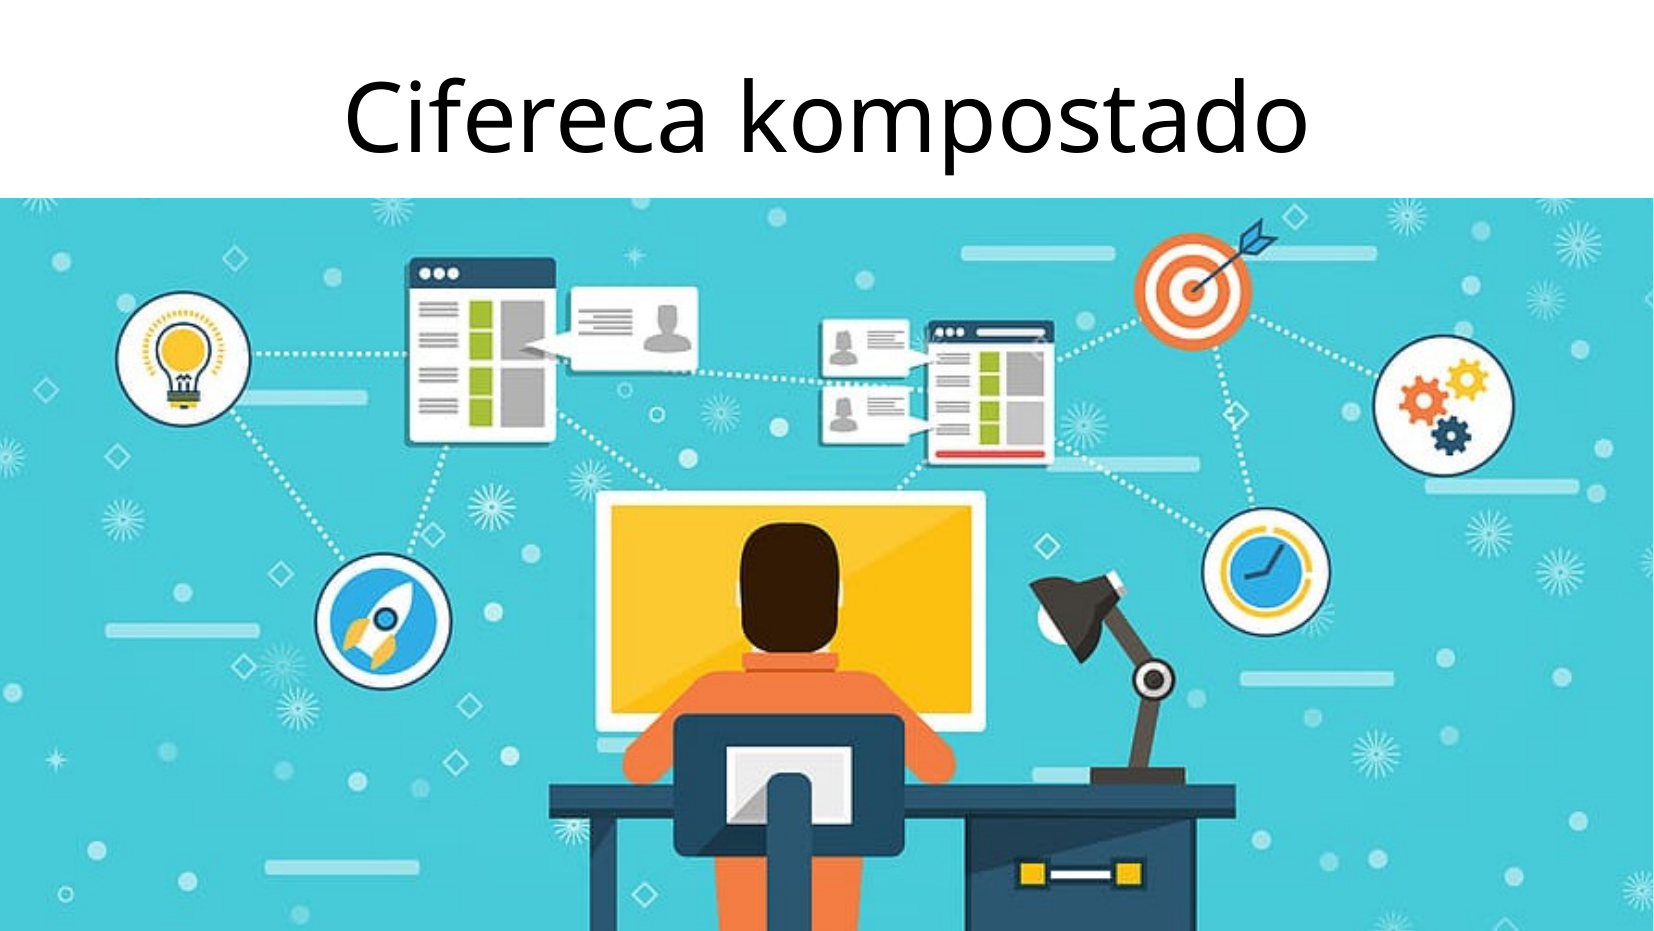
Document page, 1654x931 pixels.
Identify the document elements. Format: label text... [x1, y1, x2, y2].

picture [0, 198, 1654, 931]
title Cifereca kompostado [82, 37, 1571, 193]
